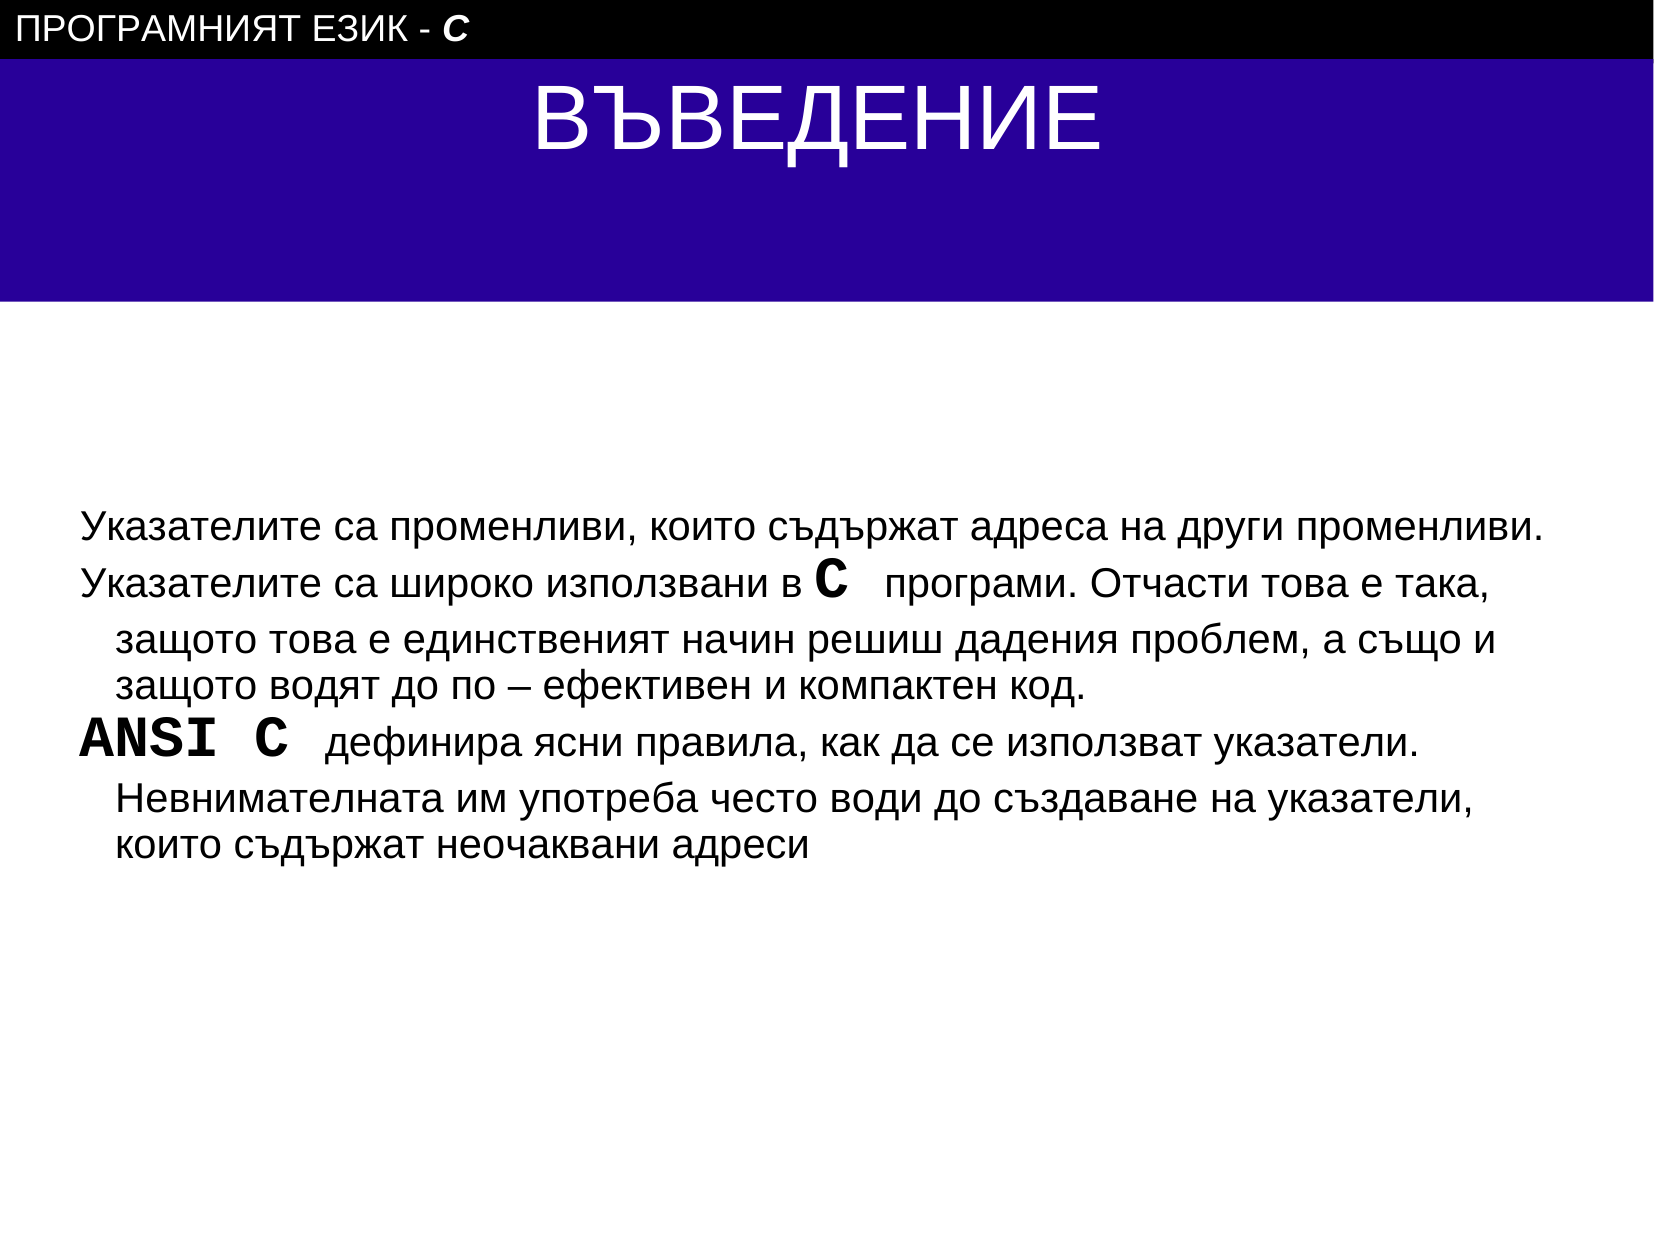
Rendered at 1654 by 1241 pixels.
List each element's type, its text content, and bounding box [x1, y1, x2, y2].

text_box ВЪВЕДЕНИЕ [0, 59, 1654, 302]
text_box ПРОГРАМНИЯT ЕЗИК - С [0, 0, 1654, 59]
text_box Указателите са променливи, които съдържат адреса на други променливи. Указателите са широко използвани в С програми. Отчасти това е така, защото това е единственият начин решиш дадения проблем, а също и защото водят до по – ефективен и компактен код. ANSI С дефинира ясни правила, как да се използват указатели. Невнимателната им употреба често води до създаване на указатели, които съдържат неочаквани адреси [29, 495, 1595, 951]
